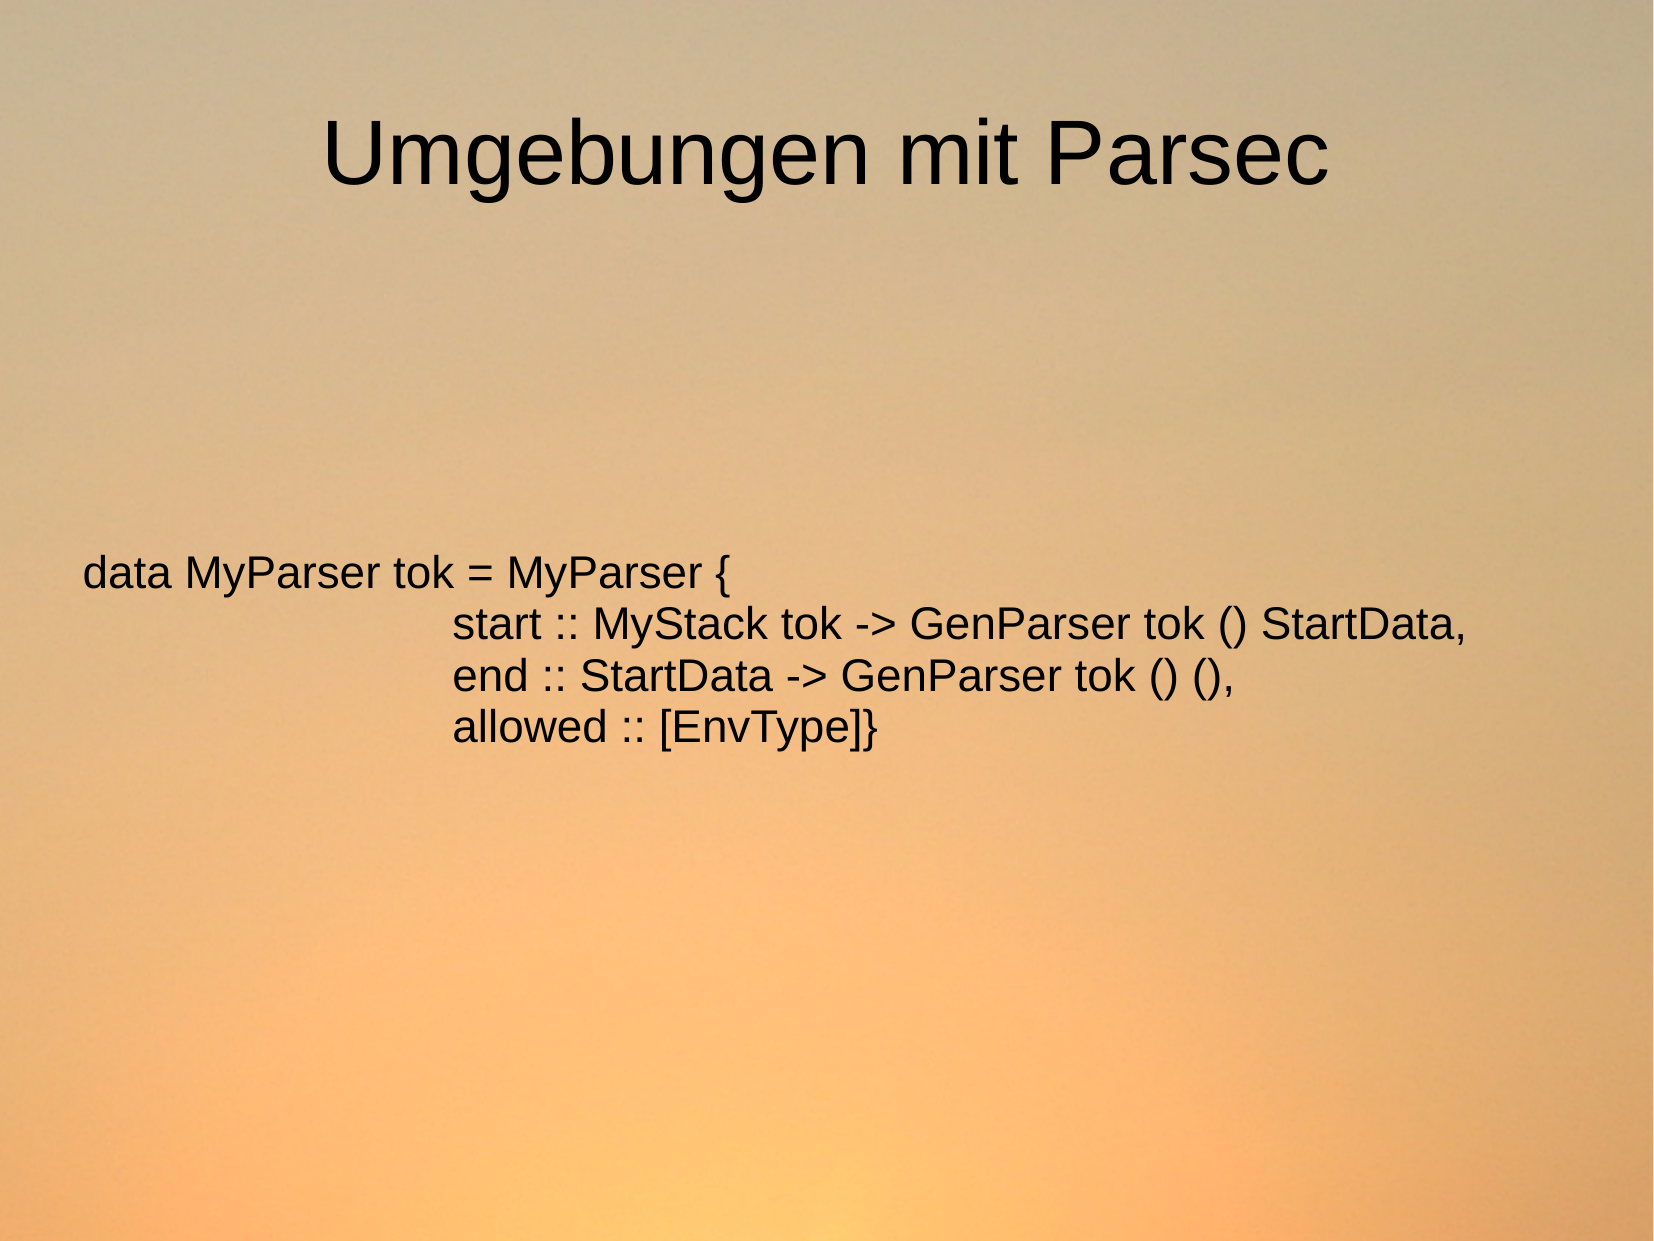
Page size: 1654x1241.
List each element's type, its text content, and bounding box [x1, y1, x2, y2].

subtitle data MyParser tok = MyParser { start :: MyStack tok -> GenParser tok () StartData, end :: StartData -> GenParser tok () (), allowed :: [EnvType]} [82, 290, 1571, 1010]
title Umgebungen mit Parsec [82, 49, 1571, 257]
picture [0, 0, 1654, 1241]
